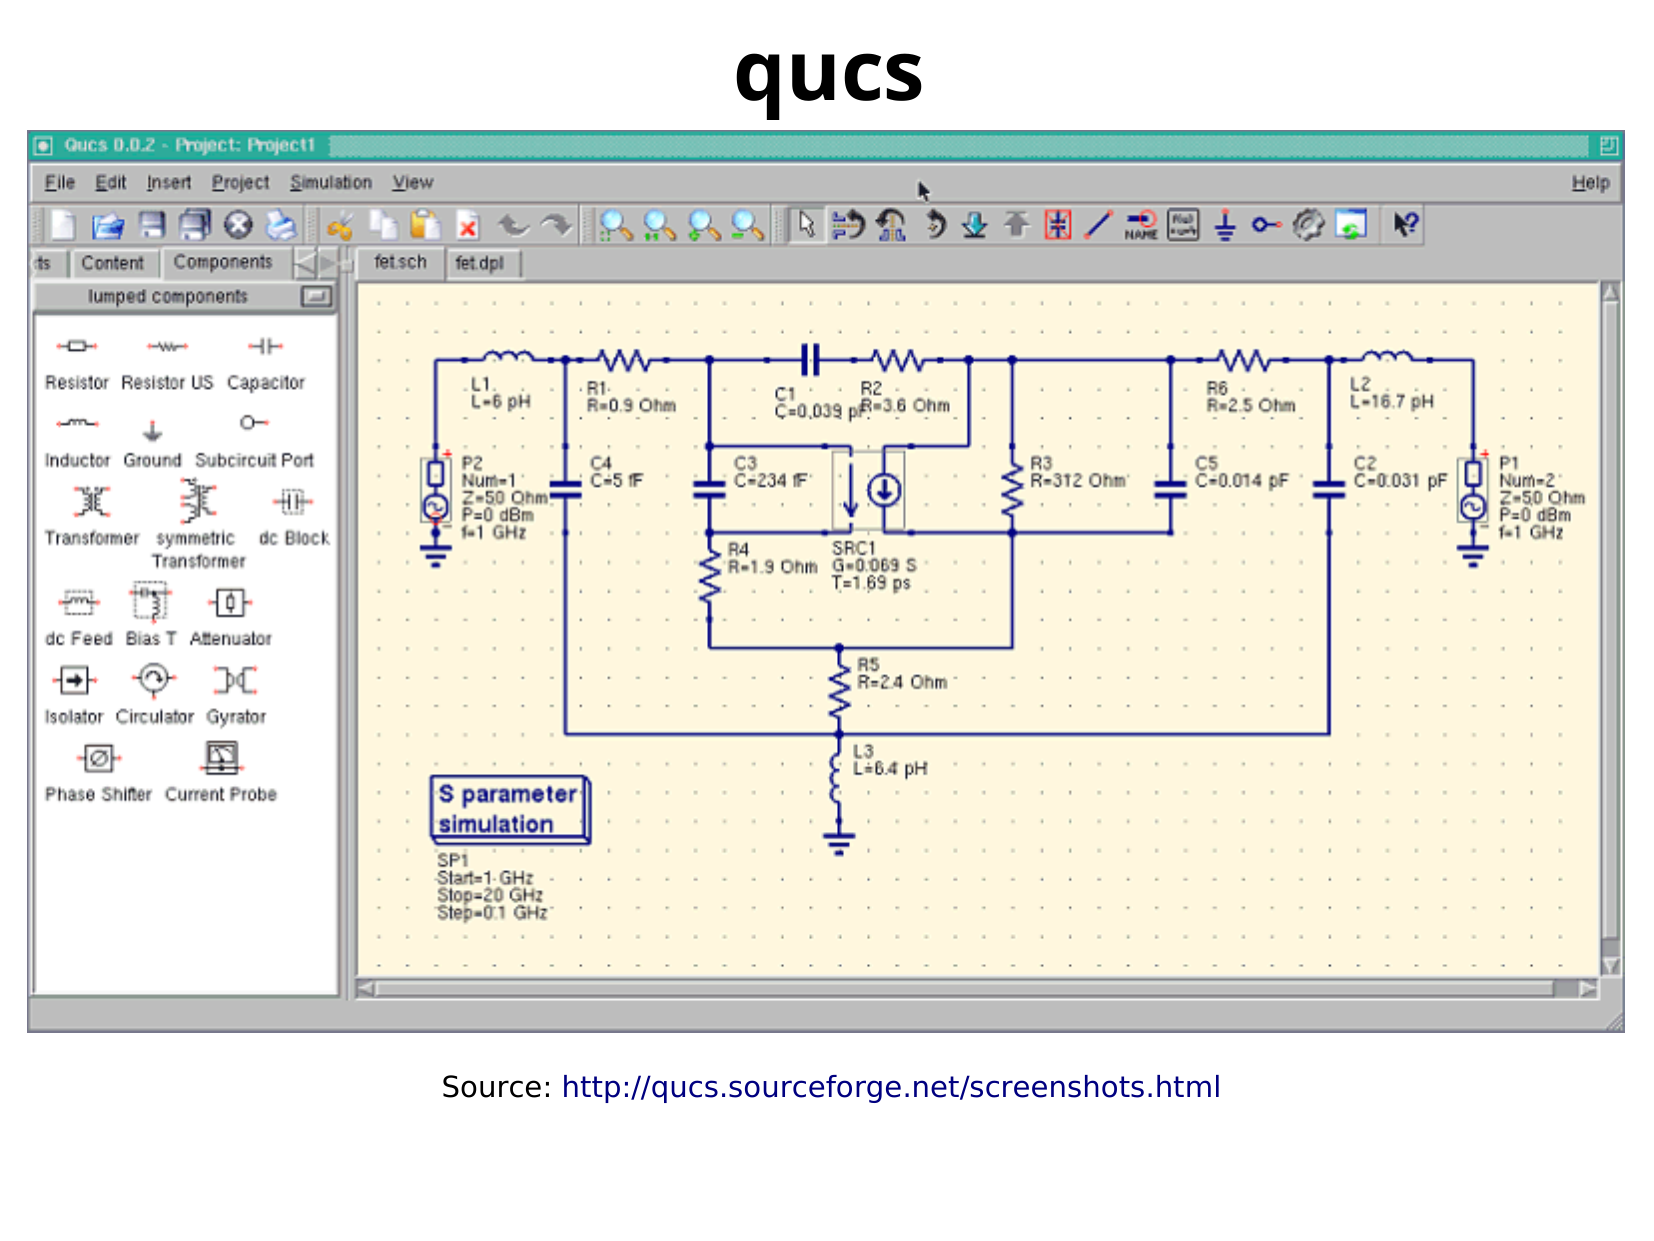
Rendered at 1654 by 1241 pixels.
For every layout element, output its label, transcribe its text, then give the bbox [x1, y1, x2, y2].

text_box Source: http://qucs.sourceforge.net/screenshots.html [441, 1070, 1263, 1108]
picture [27, 130, 1625, 1033]
text_box qucs [733, 11, 1058, 119]
